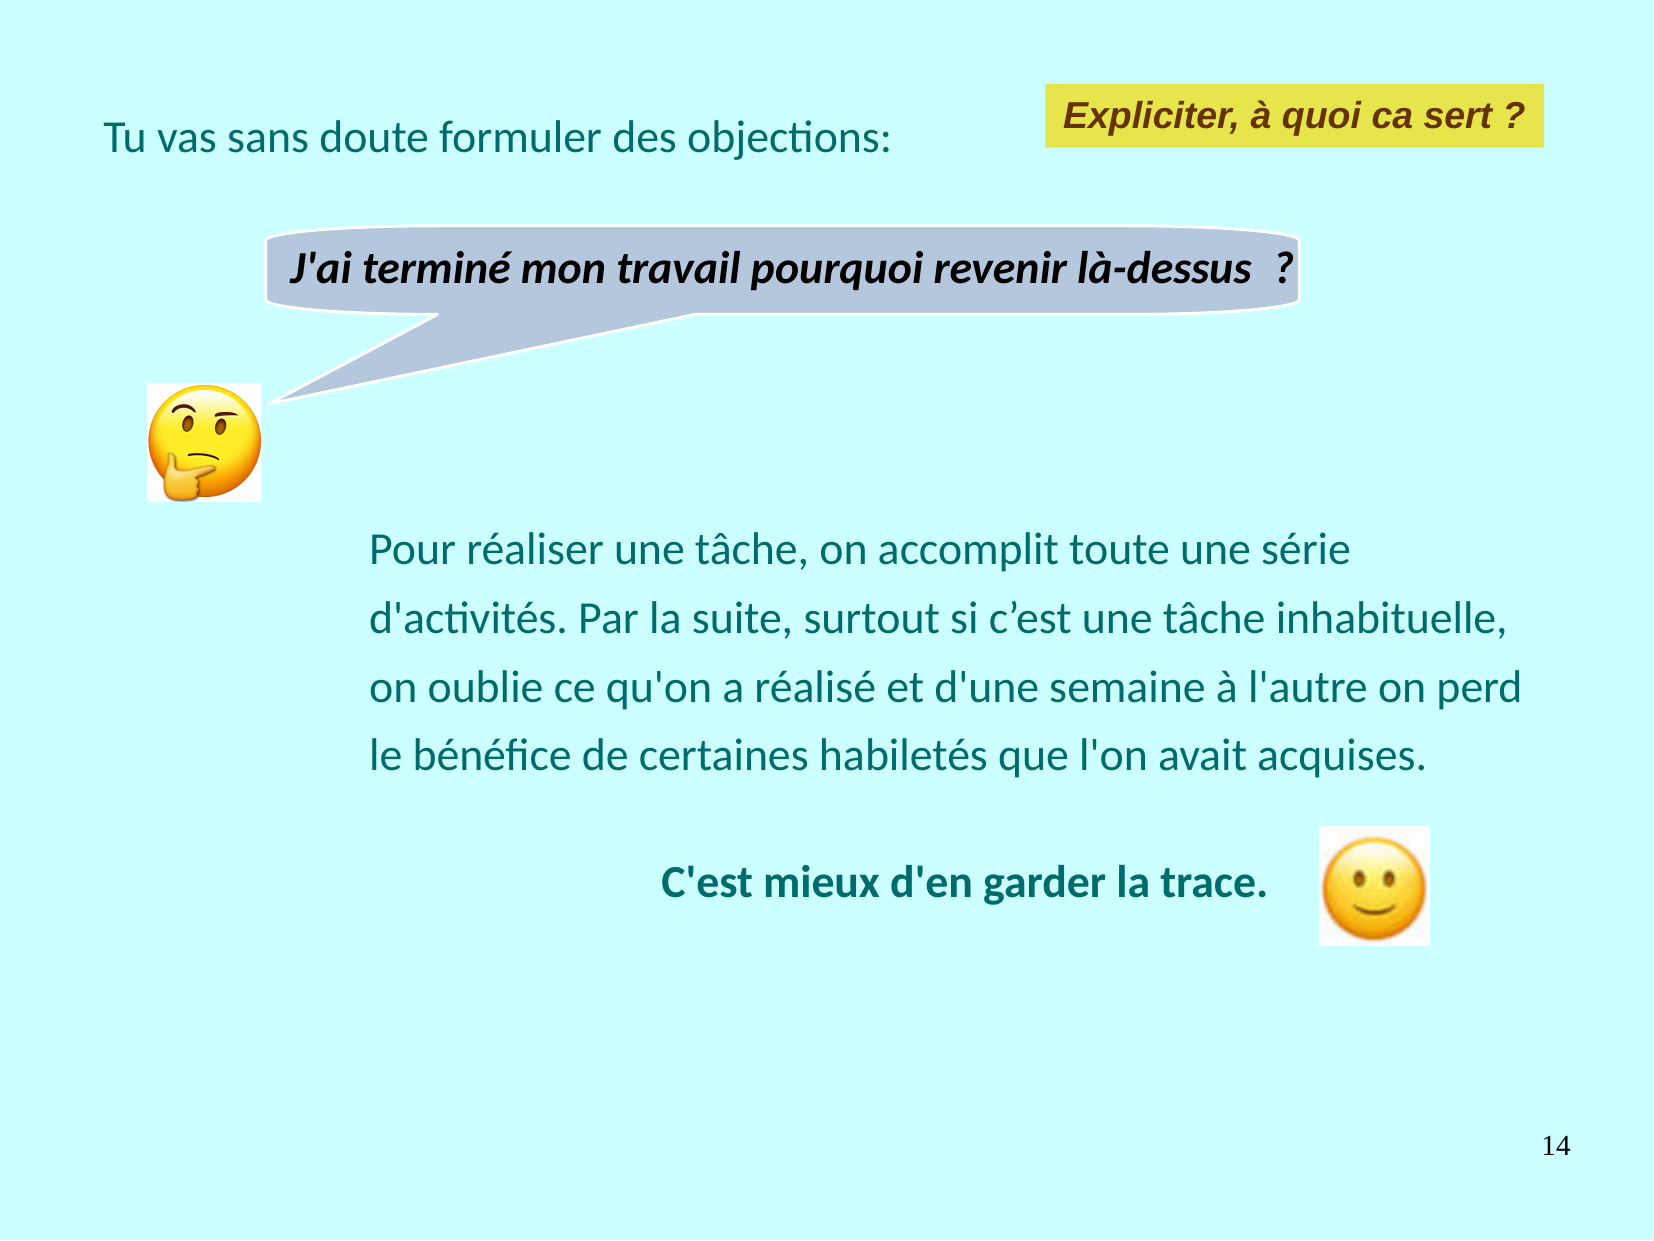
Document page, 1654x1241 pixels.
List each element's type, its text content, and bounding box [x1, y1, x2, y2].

text_box C'est mieux d'en garder la trace. [636, 856, 1284, 927]
text_box [269, 313, 1201, 404]
text_box Expliciter, à quoi ca sert ? [1045, 83, 1544, 148]
text_box [265, 225, 1300, 305]
text_box Tu vas sans doute formuler des objections: [88, 110, 916, 207]
text_box J'ai terminé mon travail pourquoi revenir là-dessus ? [275, 242, 1309, 313]
text_box Pour réaliser une tâche, on accomplit toute une série d'activités. Par la suite, surtout si c’est une tâche inhabituelle, on oublie ce qu'on a réalisé et d'une semaine à l'autre on perd le bénéfice de certaines habiletés que l'on avait acquises. [354, 500, 1565, 798]
picture [1319, 826, 1430, 946]
picture [147, 383, 261, 502]
